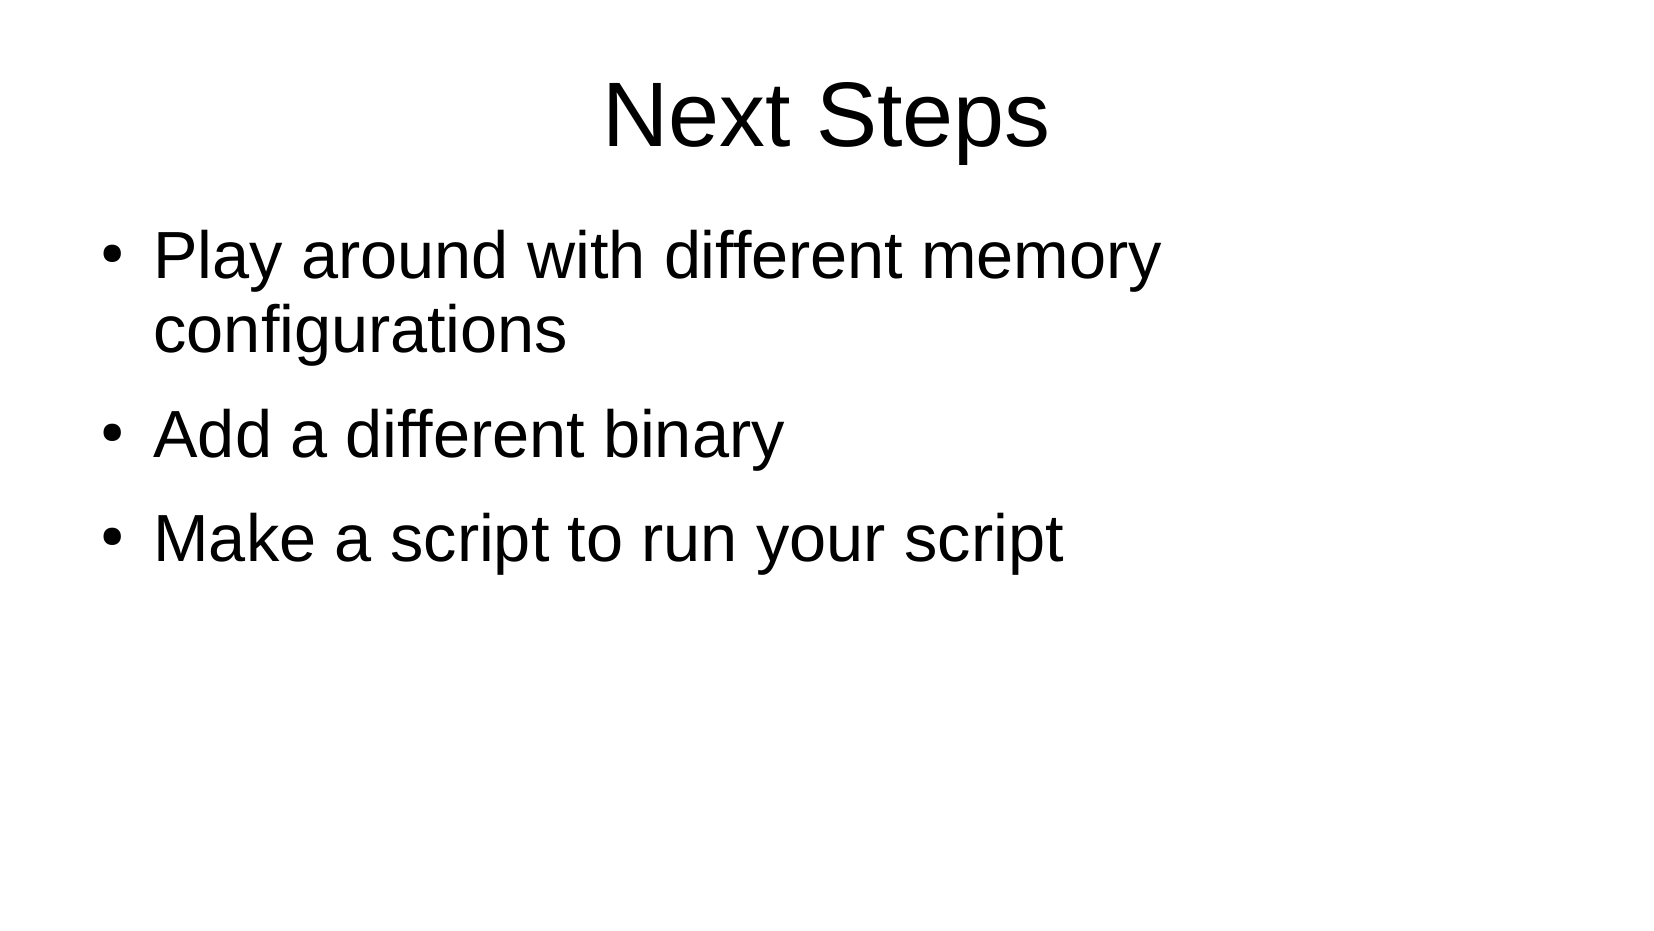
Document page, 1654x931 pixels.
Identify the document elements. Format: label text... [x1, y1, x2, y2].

title Next Steps [82, 37, 1571, 193]
list Play around with different memory configurations Add a different binary Make a script to run your script [82, 217, 1571, 758]
